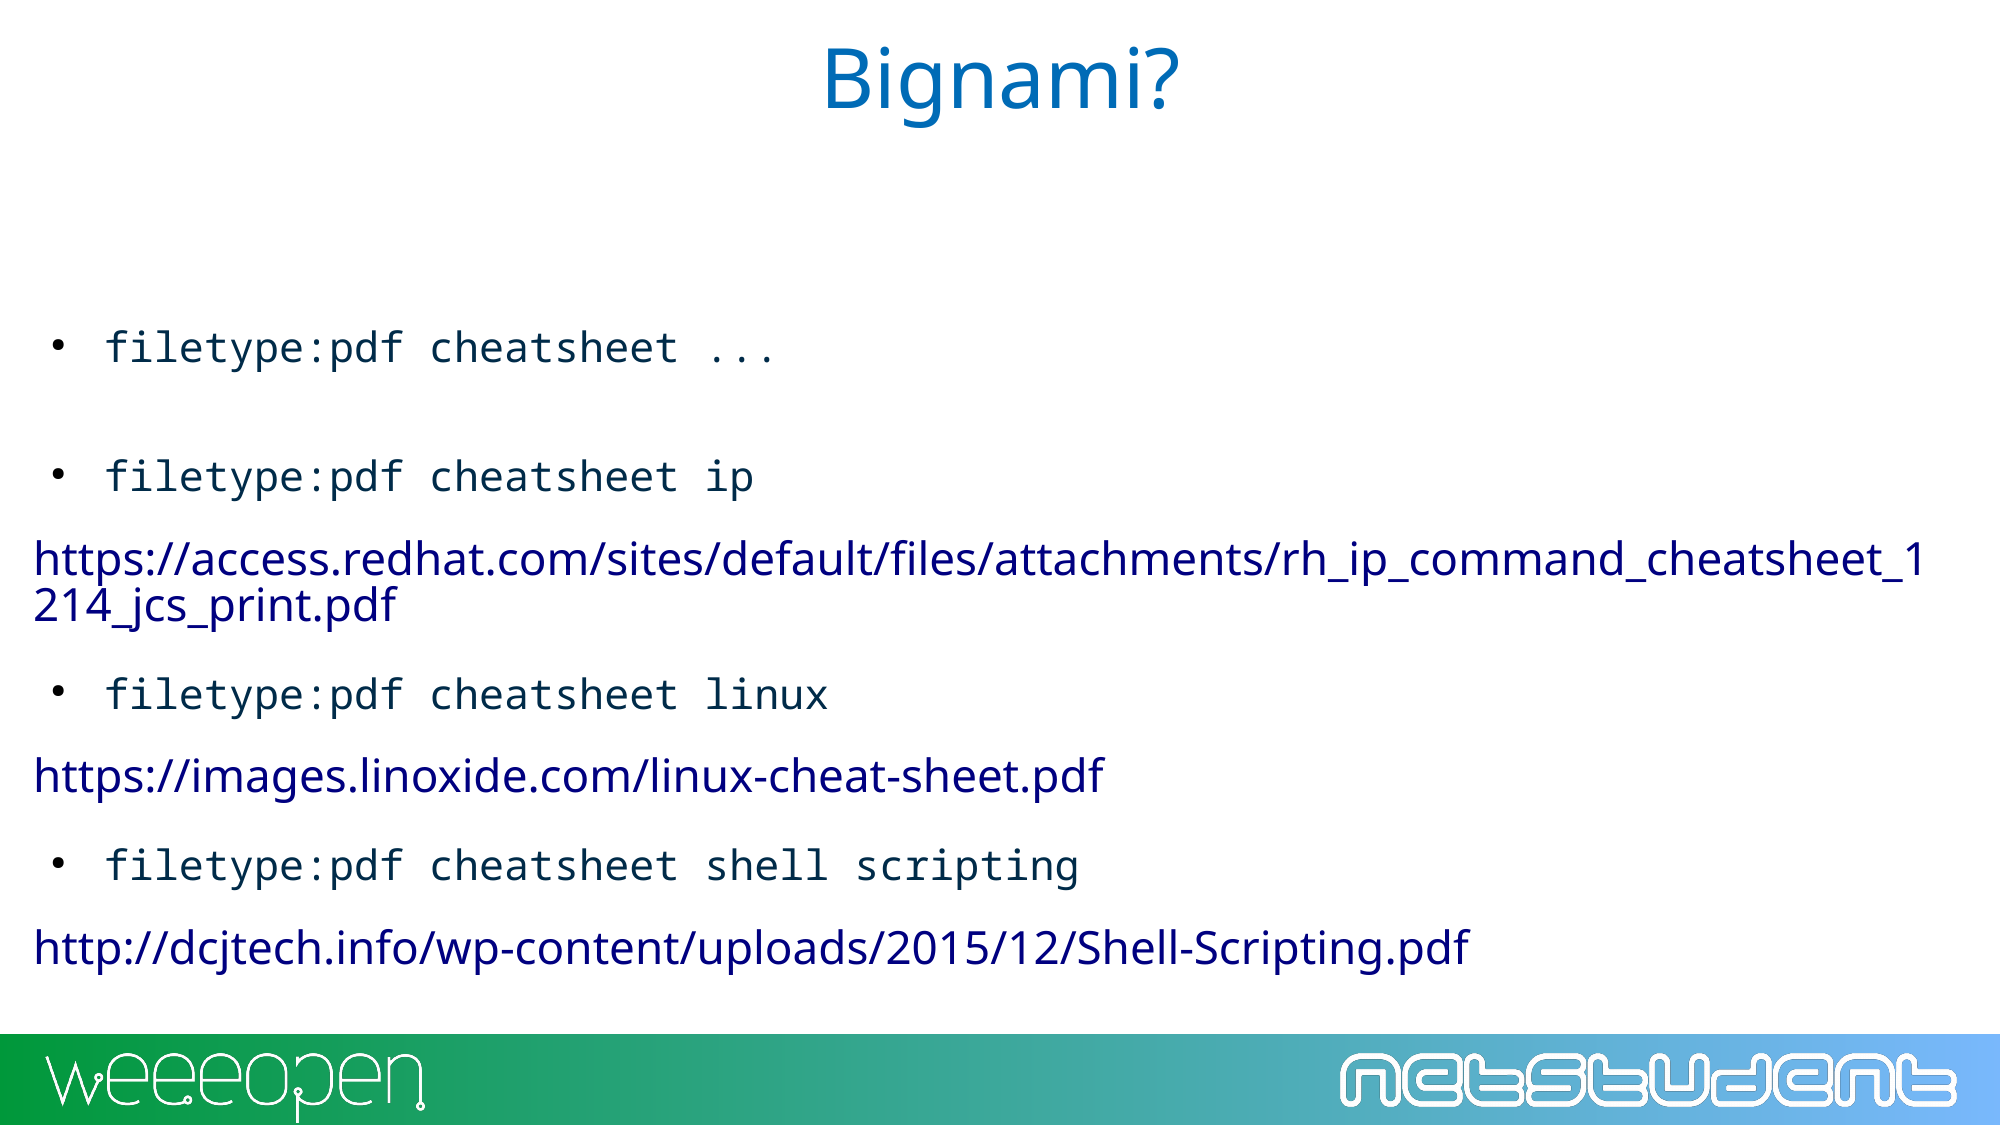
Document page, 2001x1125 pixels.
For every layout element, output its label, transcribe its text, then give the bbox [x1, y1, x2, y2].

list filetype:pdf cheatsheet ... filetype:pdf cheatsheet ip https://access.redhat.com/sites/default/files/attachments/rh_ip_command_cheatsheet_1214_jcs_print.pdf filetype:pdf cheatsheet linux https://images.linoxide.com/linux-cheat-sheet.pdf filetype:pdf cheatsheet shell scripting http://dcjtech.info/wp-content/uploads/2015/12/Shell-Scripting.pdf [18, 312, 1967, 963]
picture [1340, 1053, 1957, 1107]
picture [45, 1053, 425, 1123]
title Bignami? [43, 29, 1959, 247]
